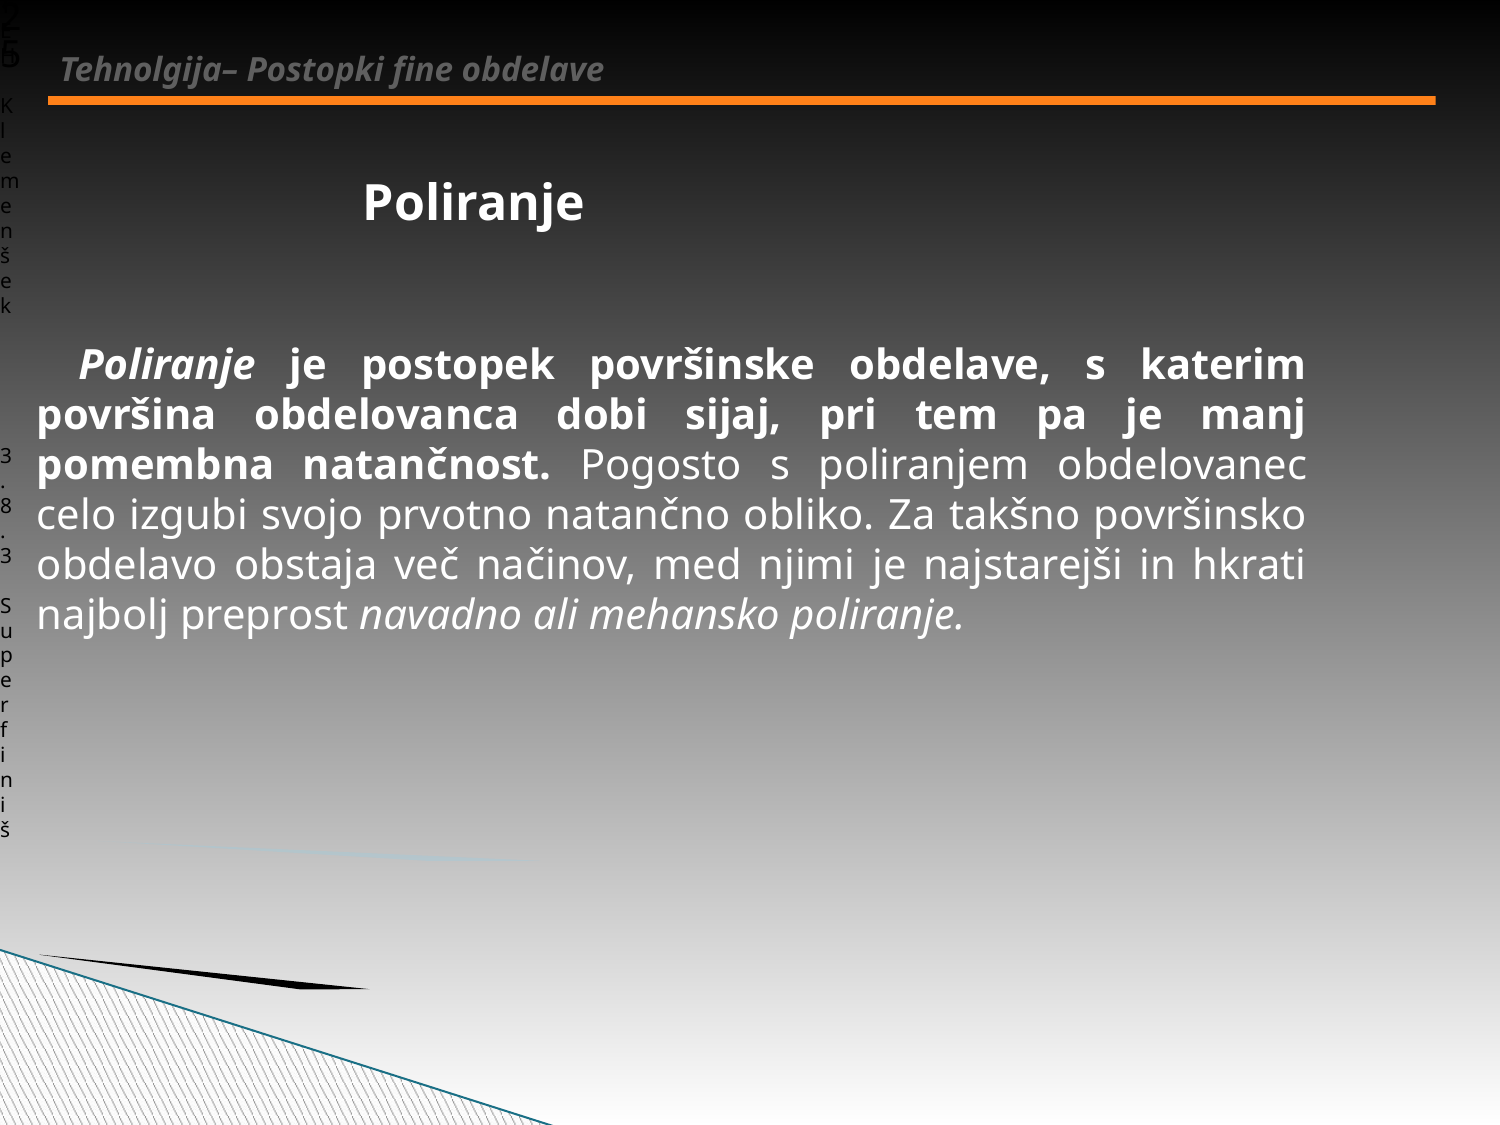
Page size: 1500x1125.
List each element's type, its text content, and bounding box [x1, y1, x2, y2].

text_box Poliranje [348, 163, 601, 239]
text_box Poliranje je postopek površinske obdelave, s katerim površina obdelo­vanca dobi sijaj, pri tem pa je manj pomembna natančnost. Pogosto s poli­ranjem obdelovanec celo izgubi svojo prvotno natančno obliko. Za takšno površinsko obdelavo obstaja več načinov, med njimi je najstarejši in hkrati najbolj preprost navadno ali mehansko poliranje. [22, 330, 1323, 646]
picture [0, 952, 543, 1125]
